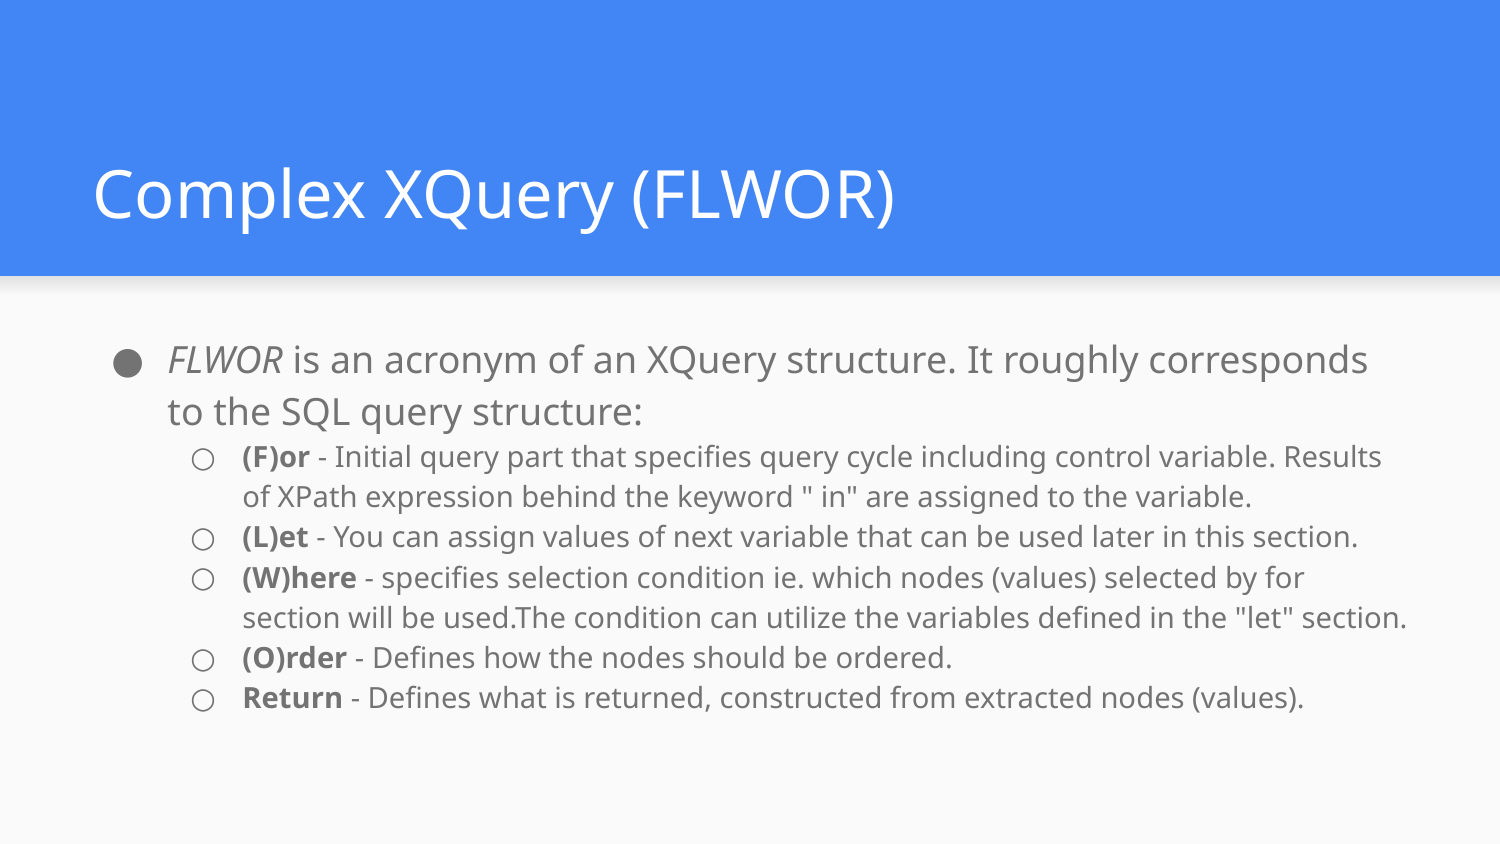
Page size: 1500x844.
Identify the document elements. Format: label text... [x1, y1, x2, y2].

title Complex XQuery (FLWOR) [77, 121, 1427, 248]
list FLWOR is an acronym of an XQuery structure. It roughly corresponds to the SQL query structure: (F)or - Initial query part that specifies query cycle including control variable. Results of XPath expression behind the keyword " in" are assigned to the variable. (L)et - You can assign values of next variable that can be used later in this section. (W)here - specifies selection condition ie. which nodes (values) selected by for section will be used.The condition can utilize the variables defined in the "let" section. (O)rder - Defines how the nodes should be ordered. Return - Defines what is returned, constructed from extracted nodes (values). [77, 314, 1427, 760]
